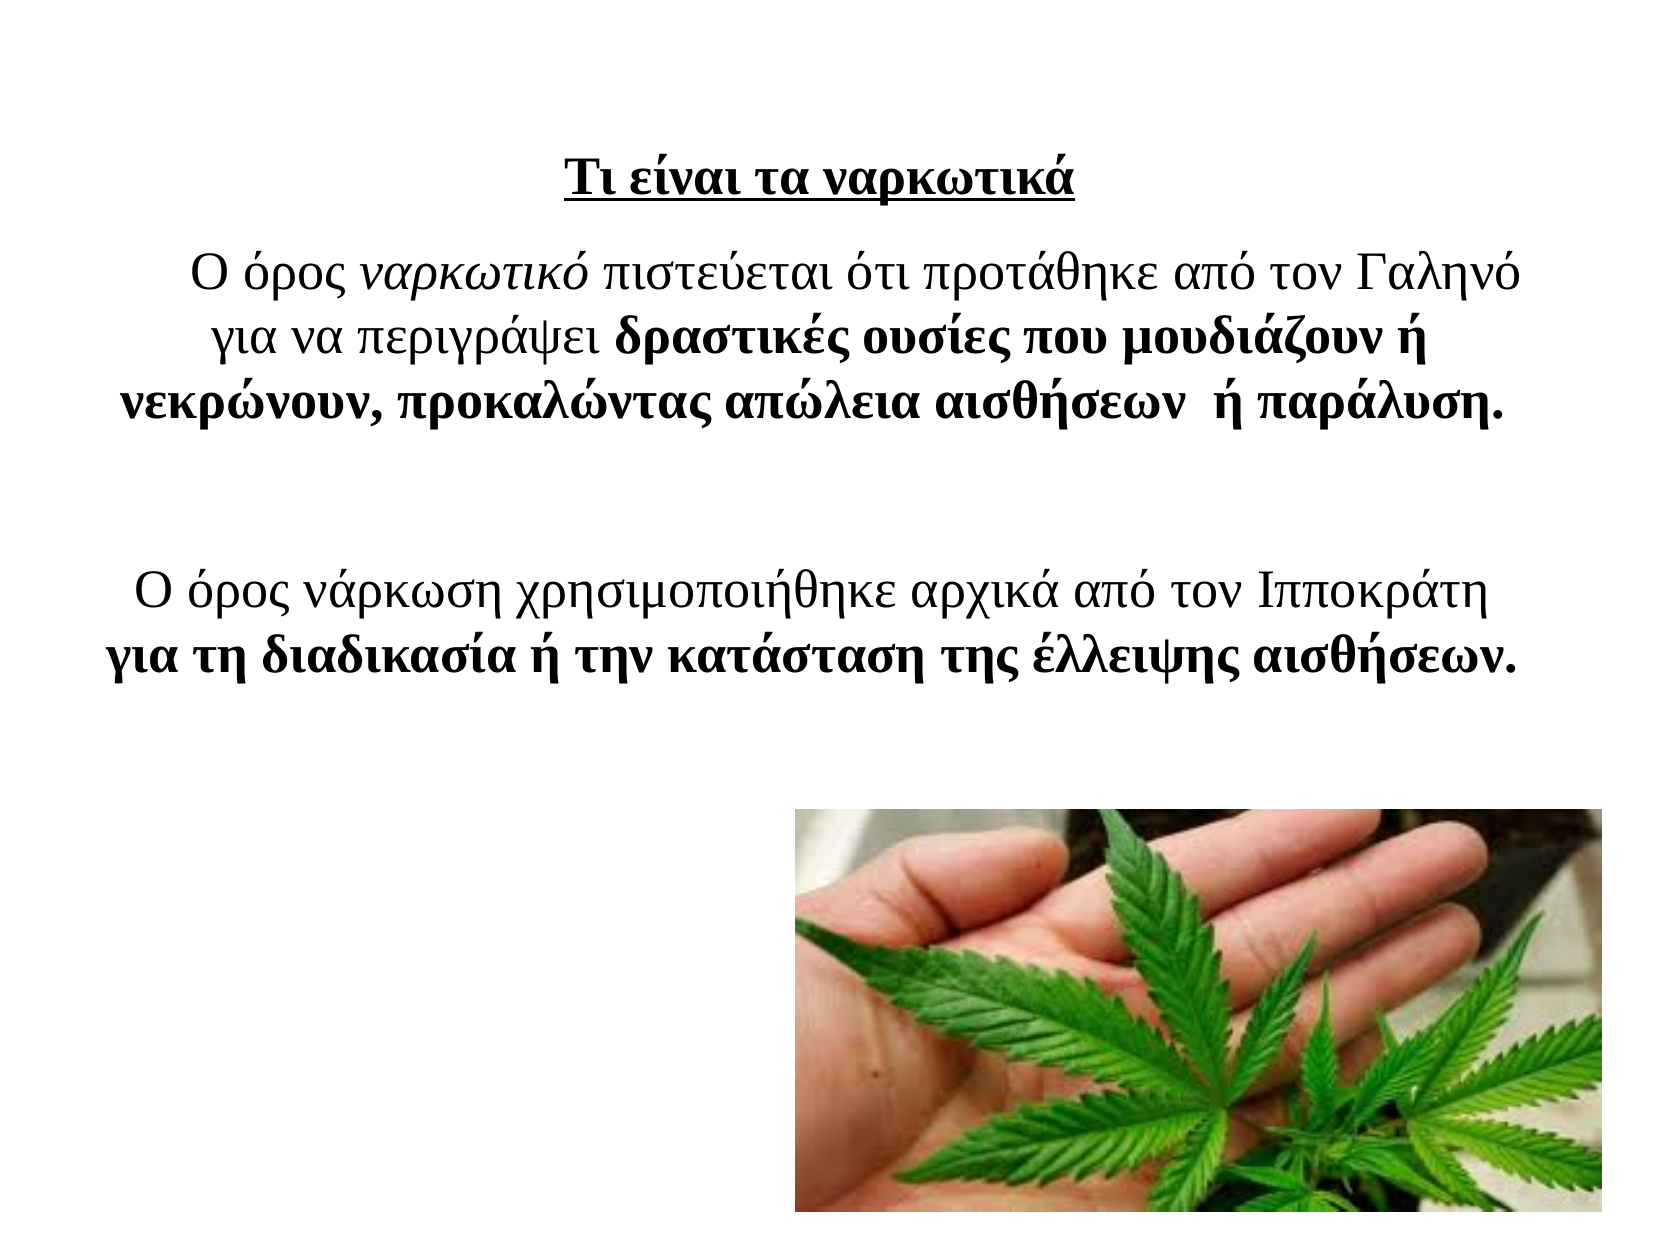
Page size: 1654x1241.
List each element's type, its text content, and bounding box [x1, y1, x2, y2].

subtitle Τι είναι τα ναρκωτικά Ο όρος ναρκωτικό πιστεύεται ότι προτάθηκε από τον Γαληνό για να περιγράψει δραστικές ουσίες που μουδιάζουν ή νεκρώνουν, προκαλώντας απώλεια αισθήσεων ή παράλυση. Ο όρος νάρκωση χρησιμοποιήθηκε αρχικά από τον Ιπποκράτη για τη διαδικασία ή την κατάσταση της έλλειψης αισθήσεων. [106, 0, 1562, 825]
picture [795, 809, 1602, 1212]
